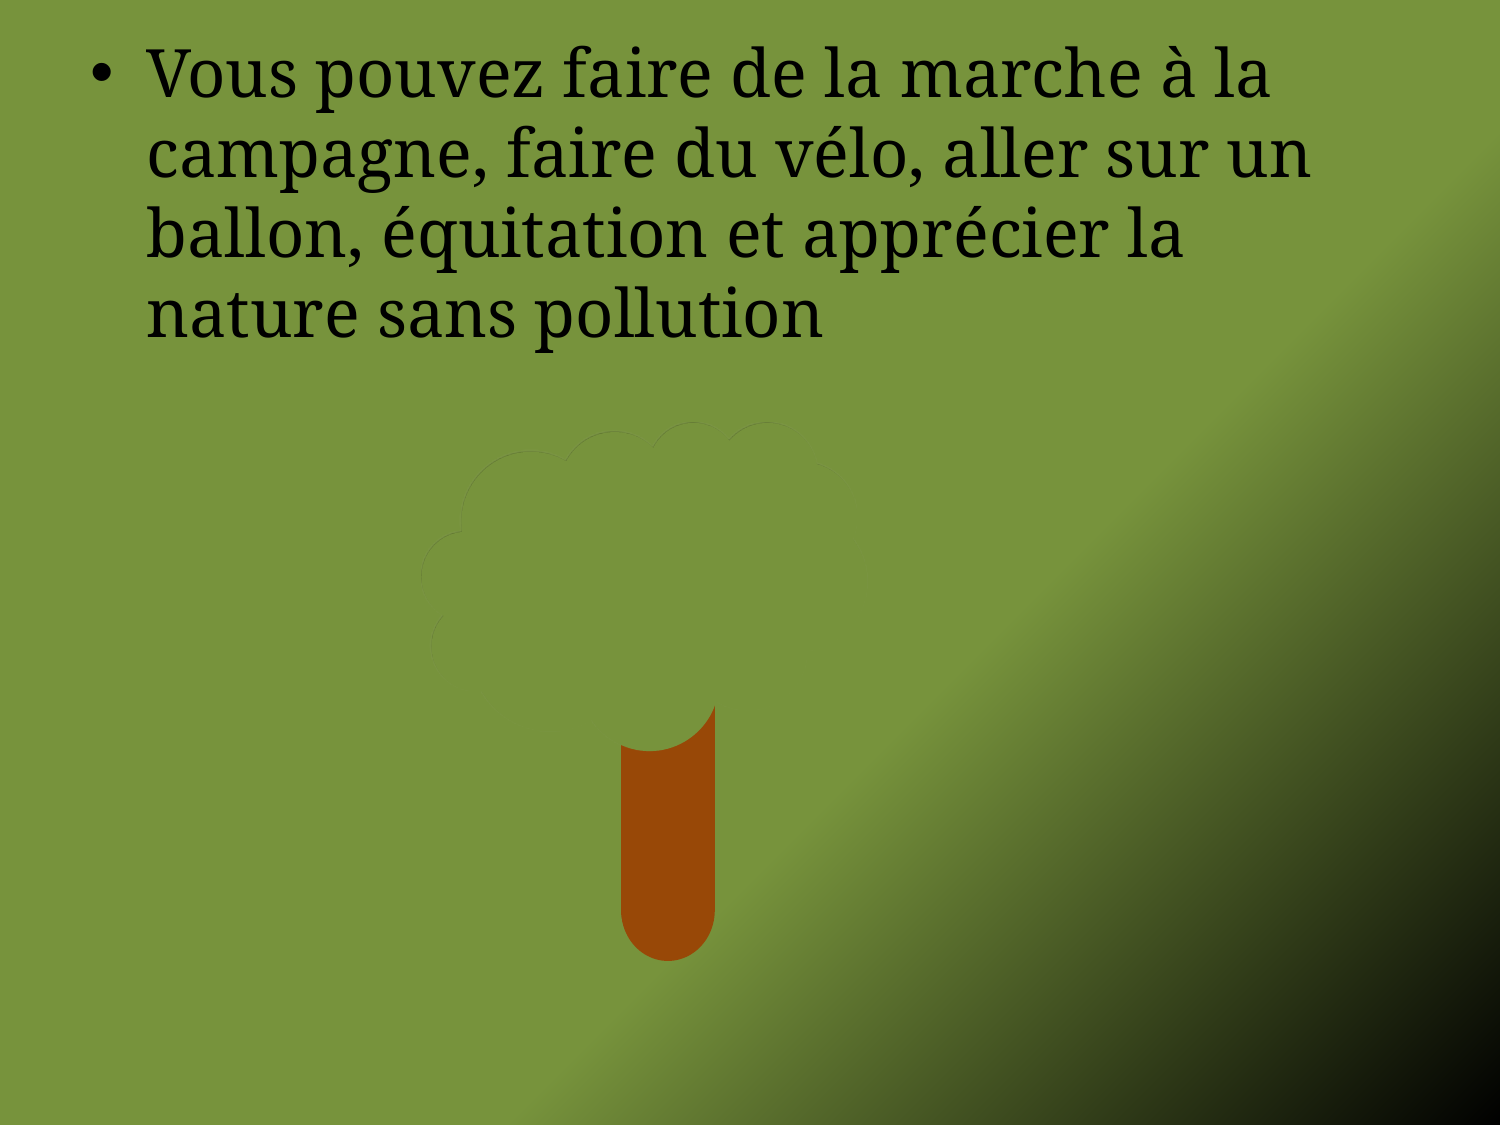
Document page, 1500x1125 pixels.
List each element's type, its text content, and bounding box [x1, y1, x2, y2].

text_box [421, 422, 868, 961]
list Vous pouvez faire de la marche à la campagne, faire du vélo, aller sur un ballon, équitation et apprécier la nature sans pollution [75, 23, 1425, 1005]
